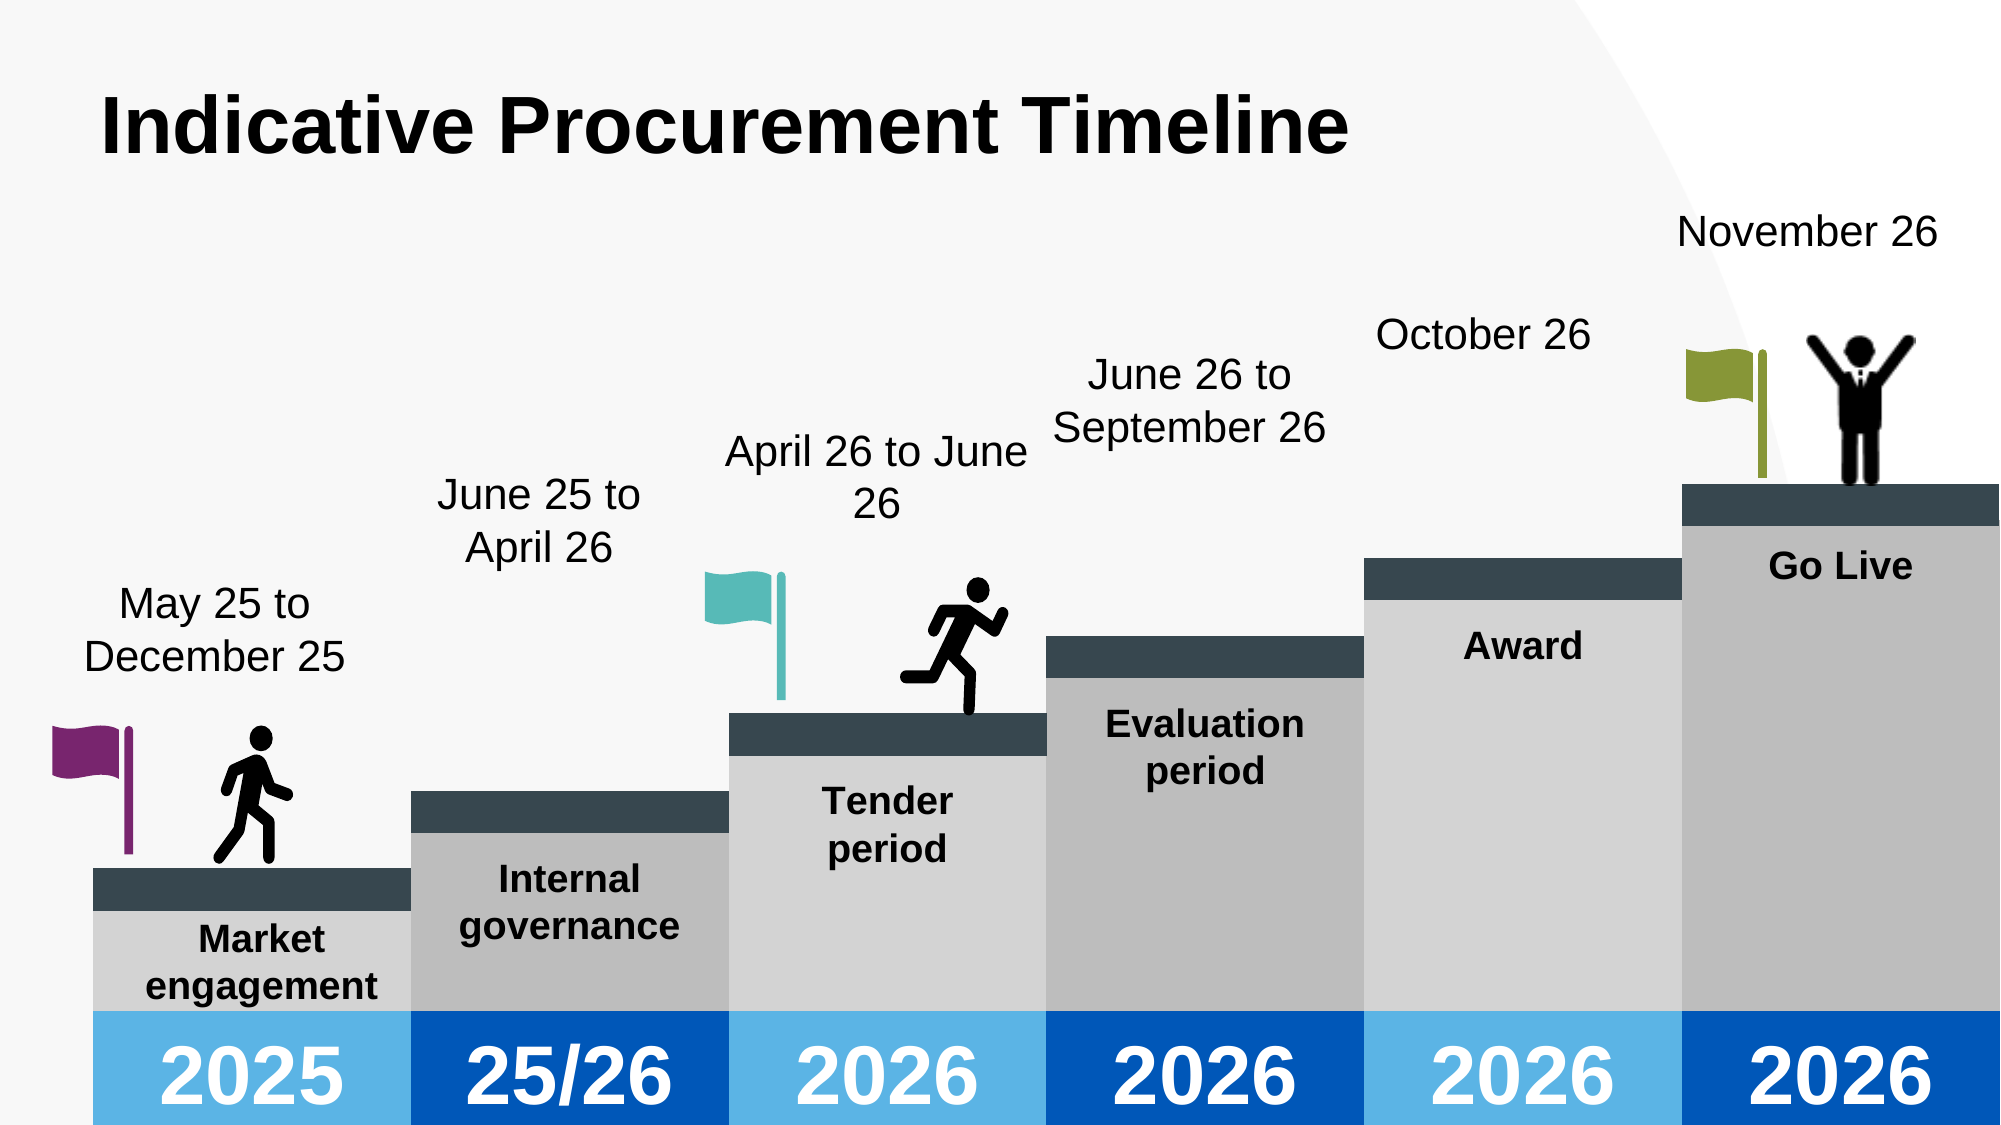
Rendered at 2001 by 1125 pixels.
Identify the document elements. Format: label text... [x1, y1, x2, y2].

text_box Evaluation period [1046, 678, 1364, 1011]
text_box [1758, 349, 1767, 478]
text_box [213, 754, 294, 864]
text_box 25/26 [411, 1011, 729, 1125]
text_box Internal governance [411, 833, 729, 1011]
text_box Tender period [729, 756, 1046, 1011]
text_box Indicative Procurement Timeline [80, 52, 1874, 191]
text_box Go Live [1682, 520, 2000, 1011]
text_box 2026 [729, 1011, 1046, 1125]
text_box April 26 to June 26 [717, 408, 1036, 538]
text_box [124, 725, 134, 855]
text_box [776, 571, 786, 701]
text_box [1364, 558, 1682, 600]
text_box October 26 [1364, 223, 1604, 369]
text_box [411, 791, 729, 833]
text_box [1046, 636, 1364, 678]
text_box [249, 725, 273, 752]
text_box [1686, 348, 1753, 403]
text_box Market engagement [93, 911, 411, 1011]
text_box 2026 [1046, 1011, 1364, 1125]
text_box [966, 577, 990, 603]
text_box 2026 [1364, 1011, 1682, 1125]
text_box 2025 [93, 1011, 411, 1125]
text_box June 25 to April 26 [419, 442, 659, 581]
picture [1806, 334, 1916, 486]
text_box 2026 [1682, 1011, 2000, 1125]
text_box June 26 to September 26 [1046, 291, 1333, 462]
text_box [704, 571, 772, 625]
text_box [52, 725, 119, 779]
text_box [1682, 484, 1999, 526]
text_box [93, 868, 411, 911]
text_box [729, 604, 1047, 756]
text_box Award [1364, 600, 1682, 1011]
text_box May 25 to December 25 [55, 551, 374, 691]
text_box November 26 [1676, 136, 1964, 266]
